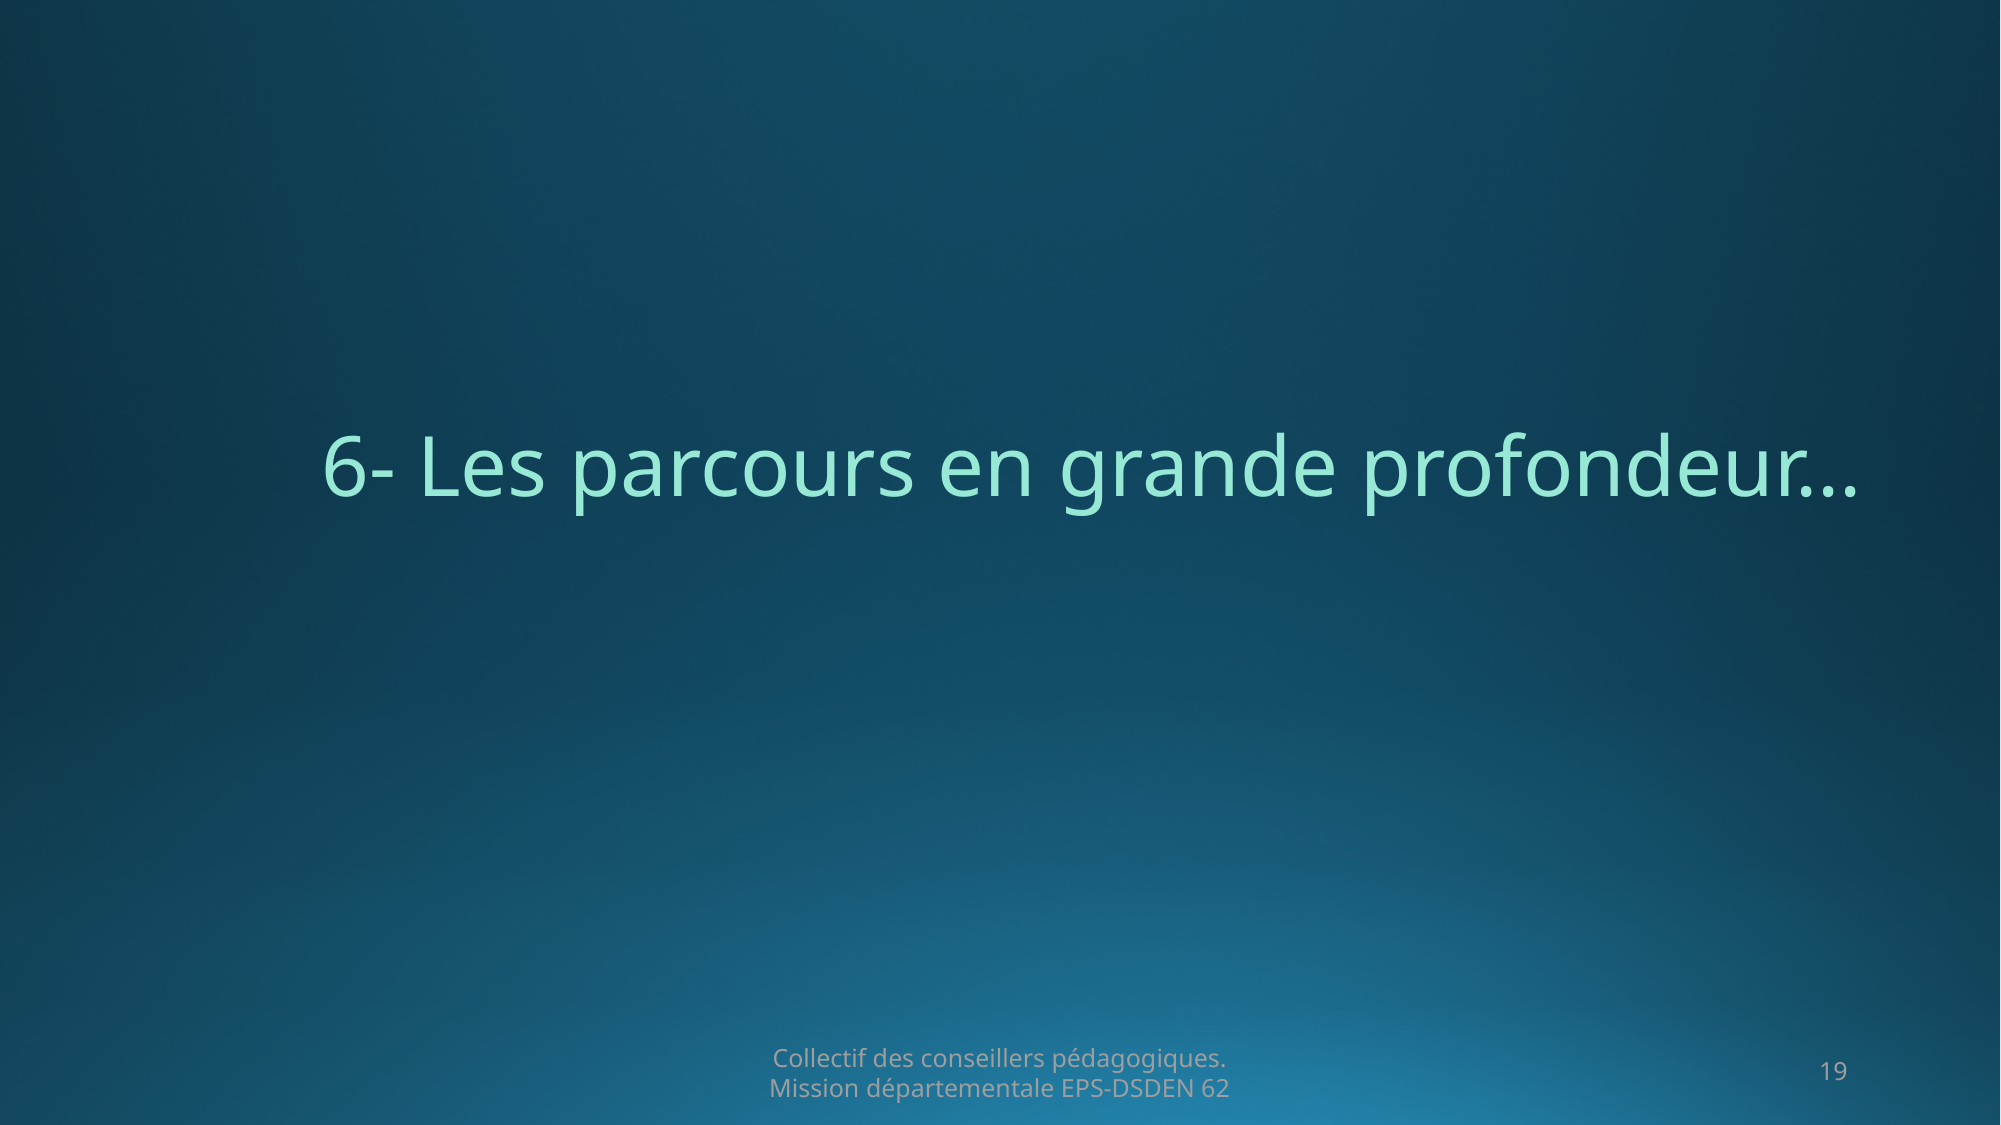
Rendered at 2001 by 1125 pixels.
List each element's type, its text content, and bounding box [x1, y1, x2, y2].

text_box Collectif des conseillers pédagogiques. Mission départementale EPS-DSDEN 62 [662, 1042, 1338, 1103]
text_box 6- Les parcours en grande profondeur... [306, 406, 1710, 521]
picture [0, 0, 2001, 1125]
text_box <numéro> [1412, 1042, 1863, 1103]
